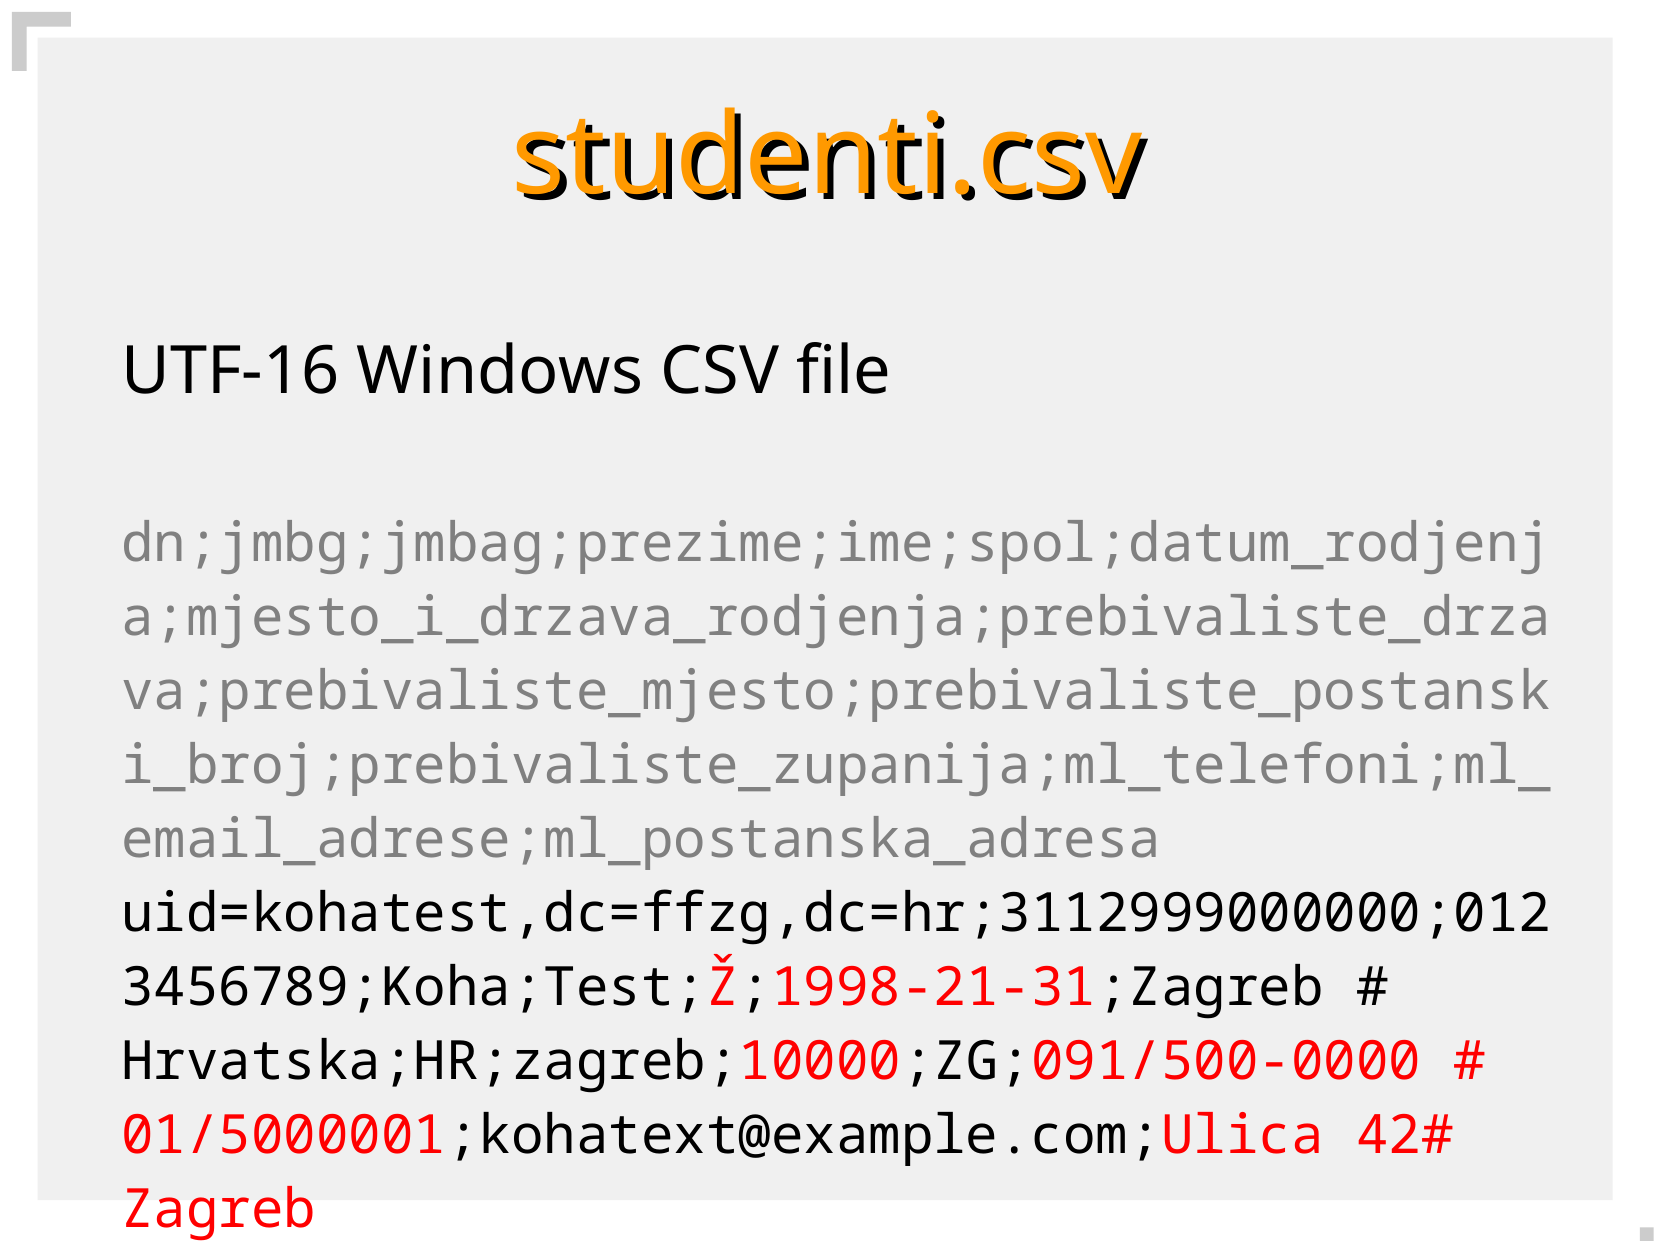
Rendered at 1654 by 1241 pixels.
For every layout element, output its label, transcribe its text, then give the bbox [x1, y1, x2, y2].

title studenti.csv [121, 46, 1534, 254]
list UTF-16 Windows CSV file dn;jmbg;jmbag;prezime;ime;spol;datum_rodjenja;mjesto_i_drzava_rodjenja;prebivaliste_drzava;prebivaliste_mjesto;prebivaliste_postanski_broj;prebivaliste_zupanija;ml_telefoni;ml_email_adrese;ml_postanska_adresa uid=kohatest,dc=ffzg,dc=hr;3112999000000;0123456789;Koha;Test;Ž;1998-21-31;Zagreb # Hrvatska;HR;zagreb;10000;ZG;091/500-0000 # 01/5000001;kohatext@example.com;Ulica 42# Zagreb [121, 322, 1561, 1108]
